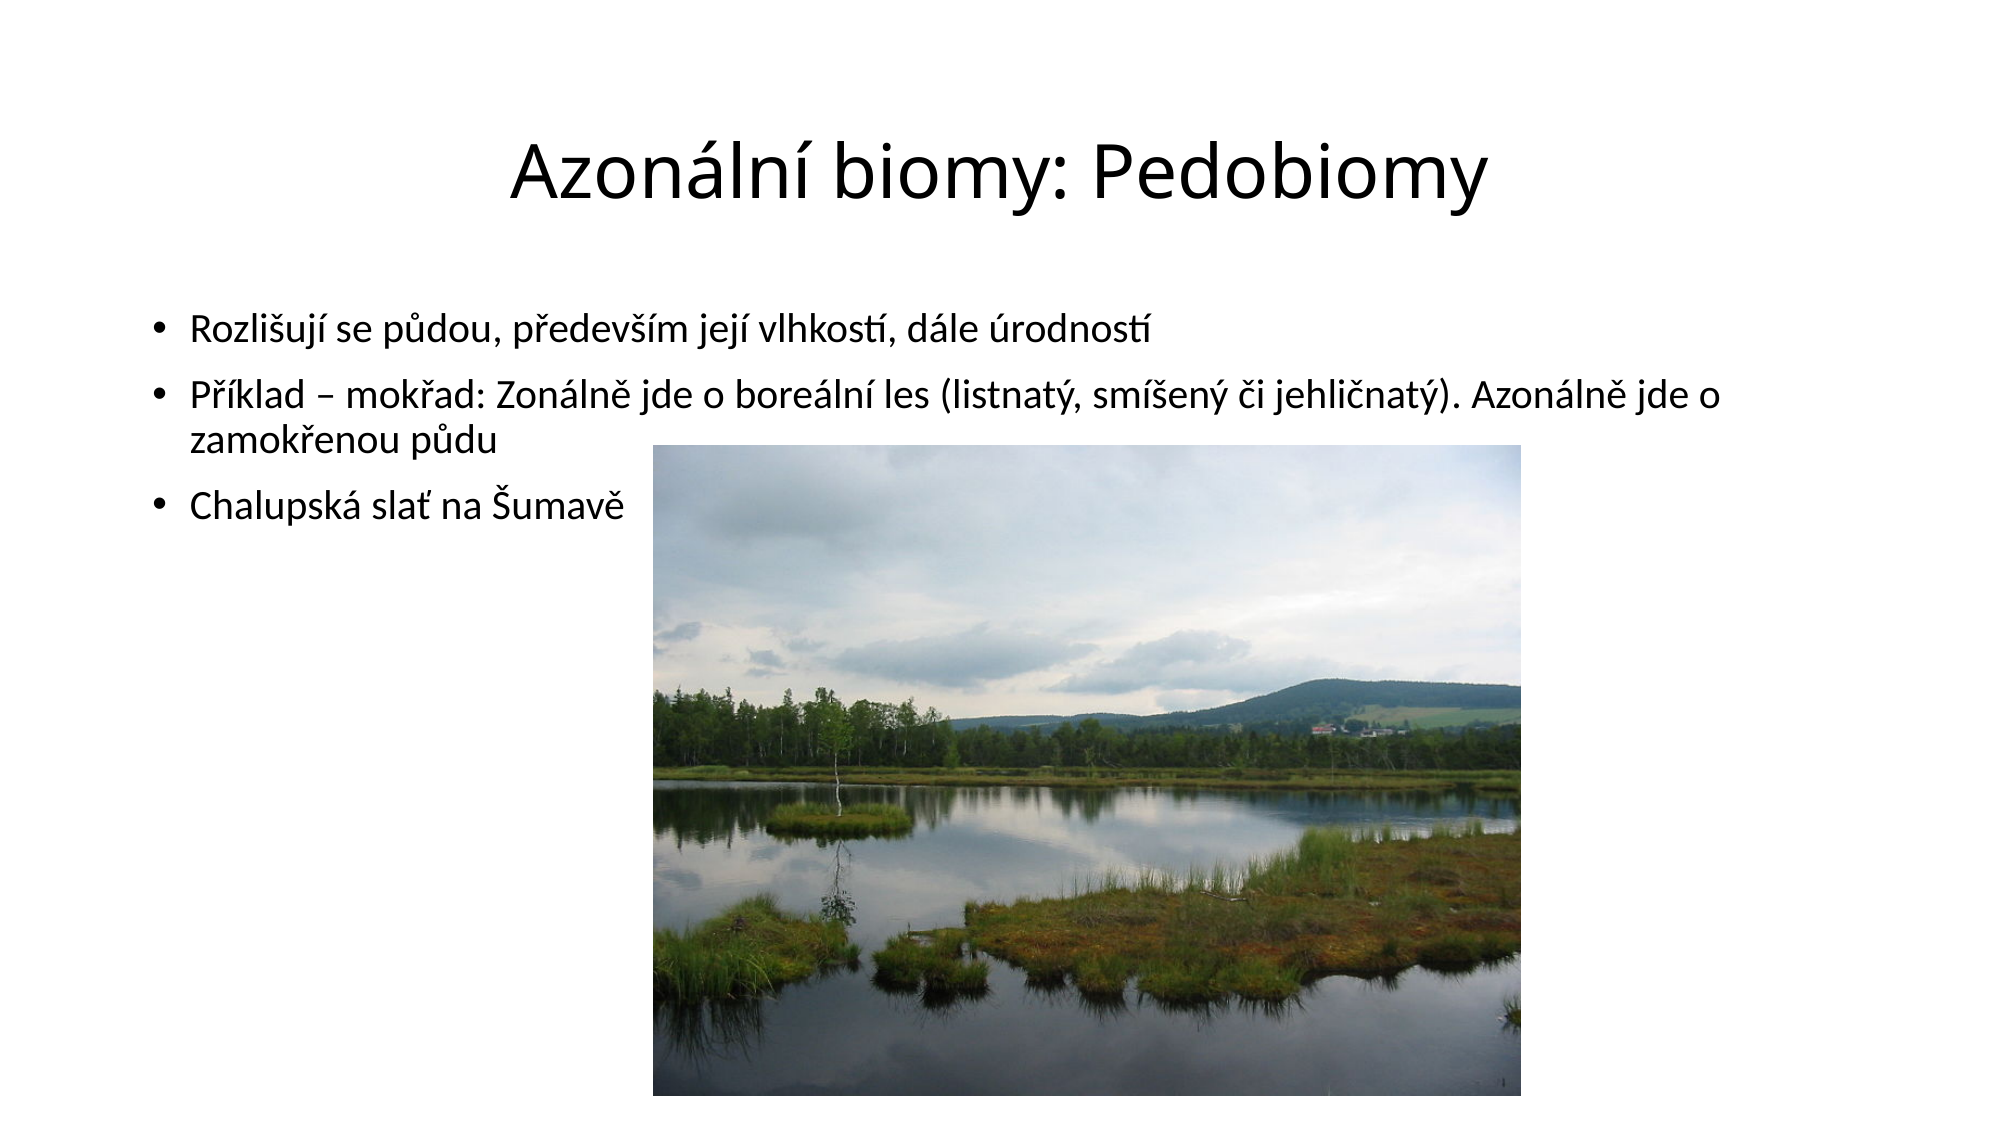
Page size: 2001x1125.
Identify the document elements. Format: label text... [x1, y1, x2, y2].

picture [653, 445, 1521, 1096]
list Rozlišují se půdou, především její vlhkostí, dále úrodností Příklad – mokřad: Zonálně jde o boreální les (listnatý, smíšený či jehličnatý). Azonálně jde o zamokřenou půdu Chalupská slať na Šumavě [137, 299, 1863, 1014]
title Azonální biomy: Pedobiomy [137, 59, 1863, 278]
